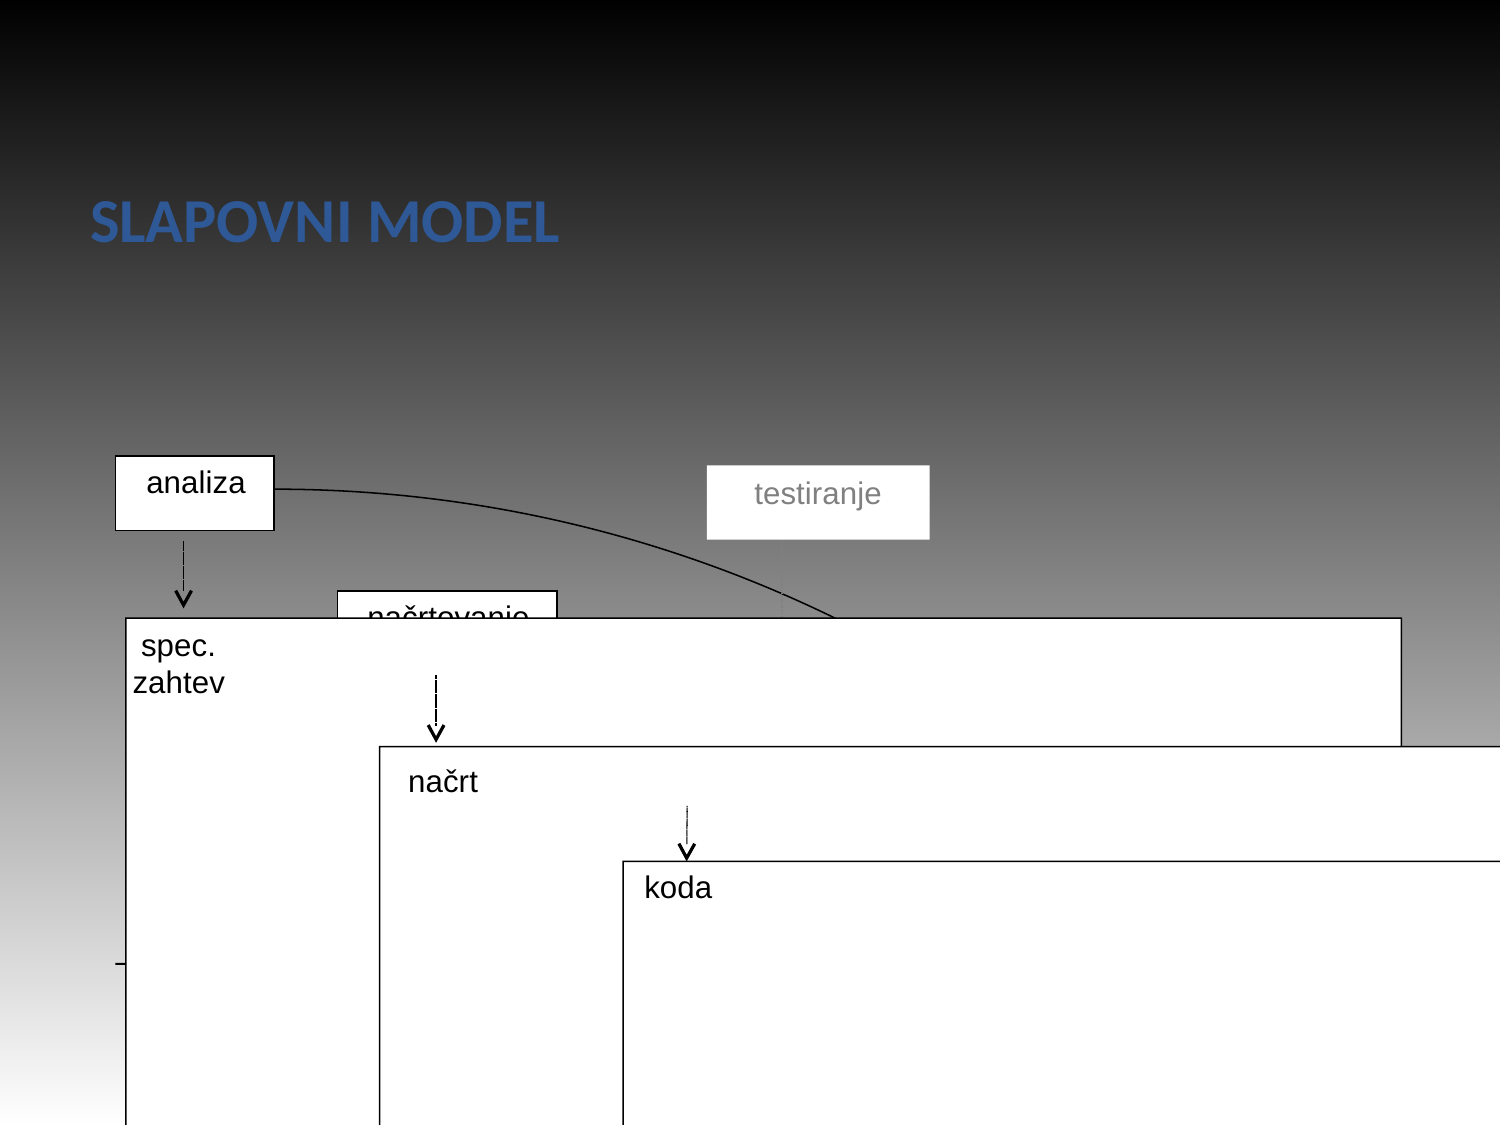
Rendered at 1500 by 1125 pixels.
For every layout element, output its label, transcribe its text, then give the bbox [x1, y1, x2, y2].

text_box [125, 618, 1500, 1125]
title SLAPOVNI MODEL [75, 0, 1425, 263]
text_box spec. zahtev [115, 624, 243, 693]
text_box testiranje [706, 465, 930, 540]
text_box analiza [115, 455, 274, 531]
text_box načrt [379, 761, 507, 815]
text_box načrtovanje [337, 591, 558, 618]
text_box koda [615, 867, 742, 921]
